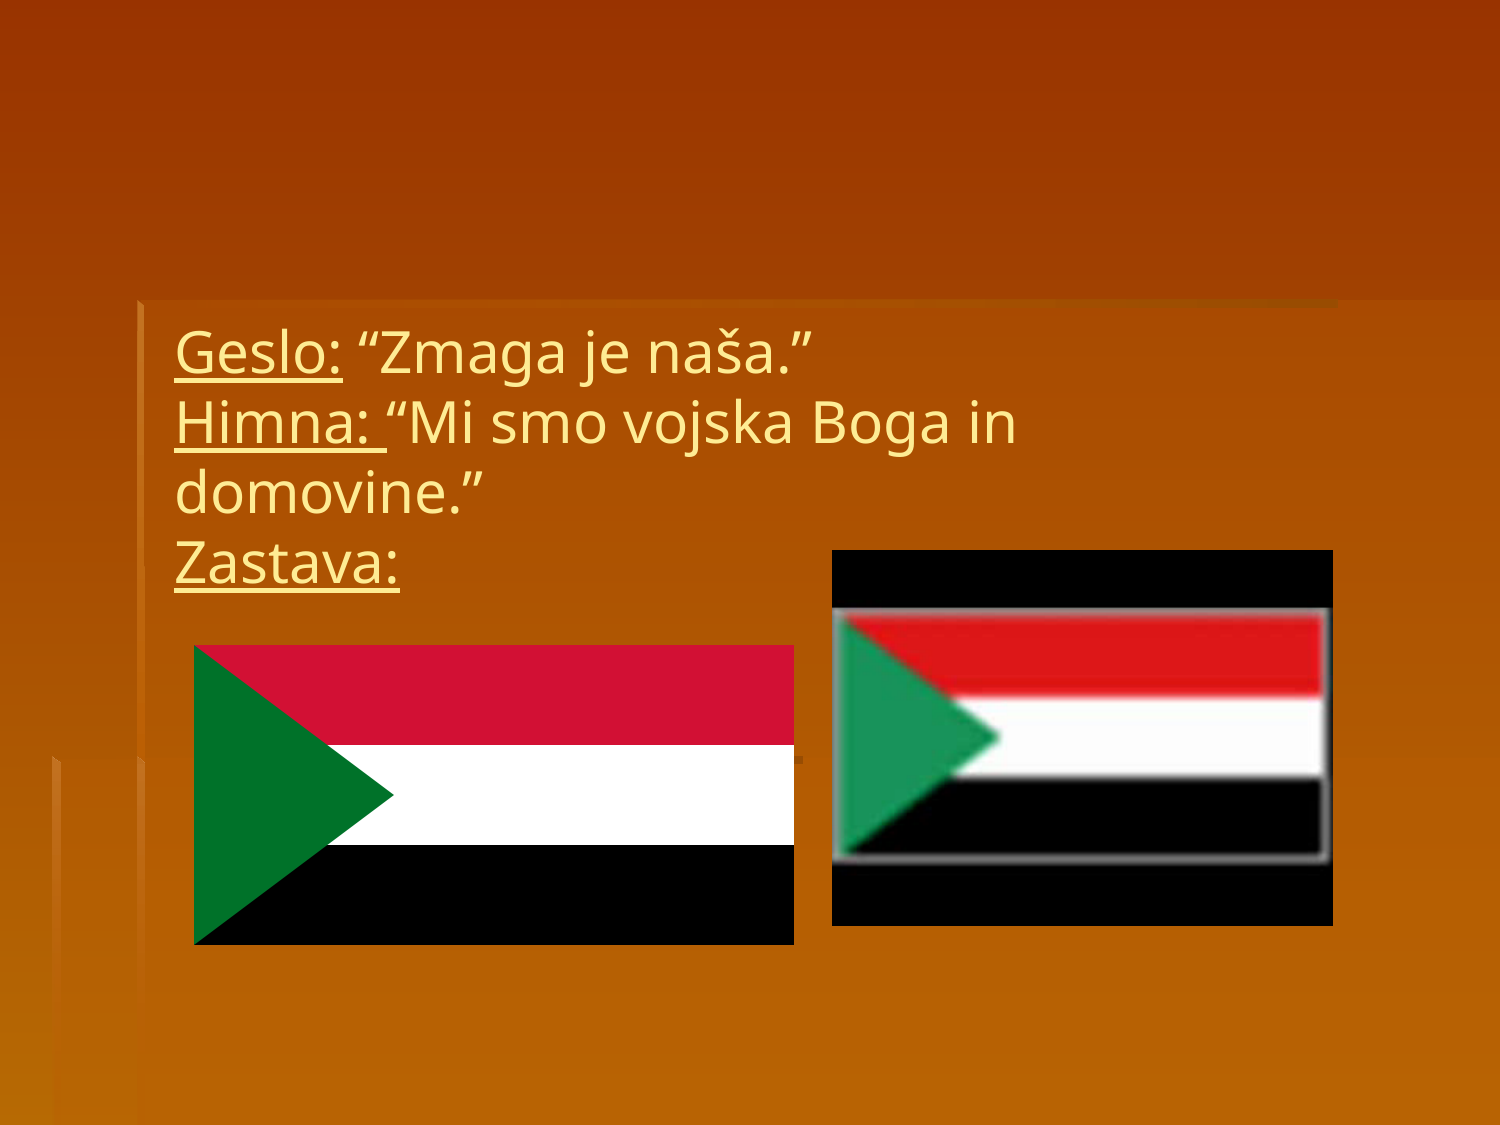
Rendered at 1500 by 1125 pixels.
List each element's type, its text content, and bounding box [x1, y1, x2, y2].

title Geslo: “Zmaga je naša.” Himna: “Mi smo vojska Boga in domovine.” Zastava: [159, 338, 1353, 573]
picture [194, 645, 794, 945]
picture [832, 550, 1333, 926]
